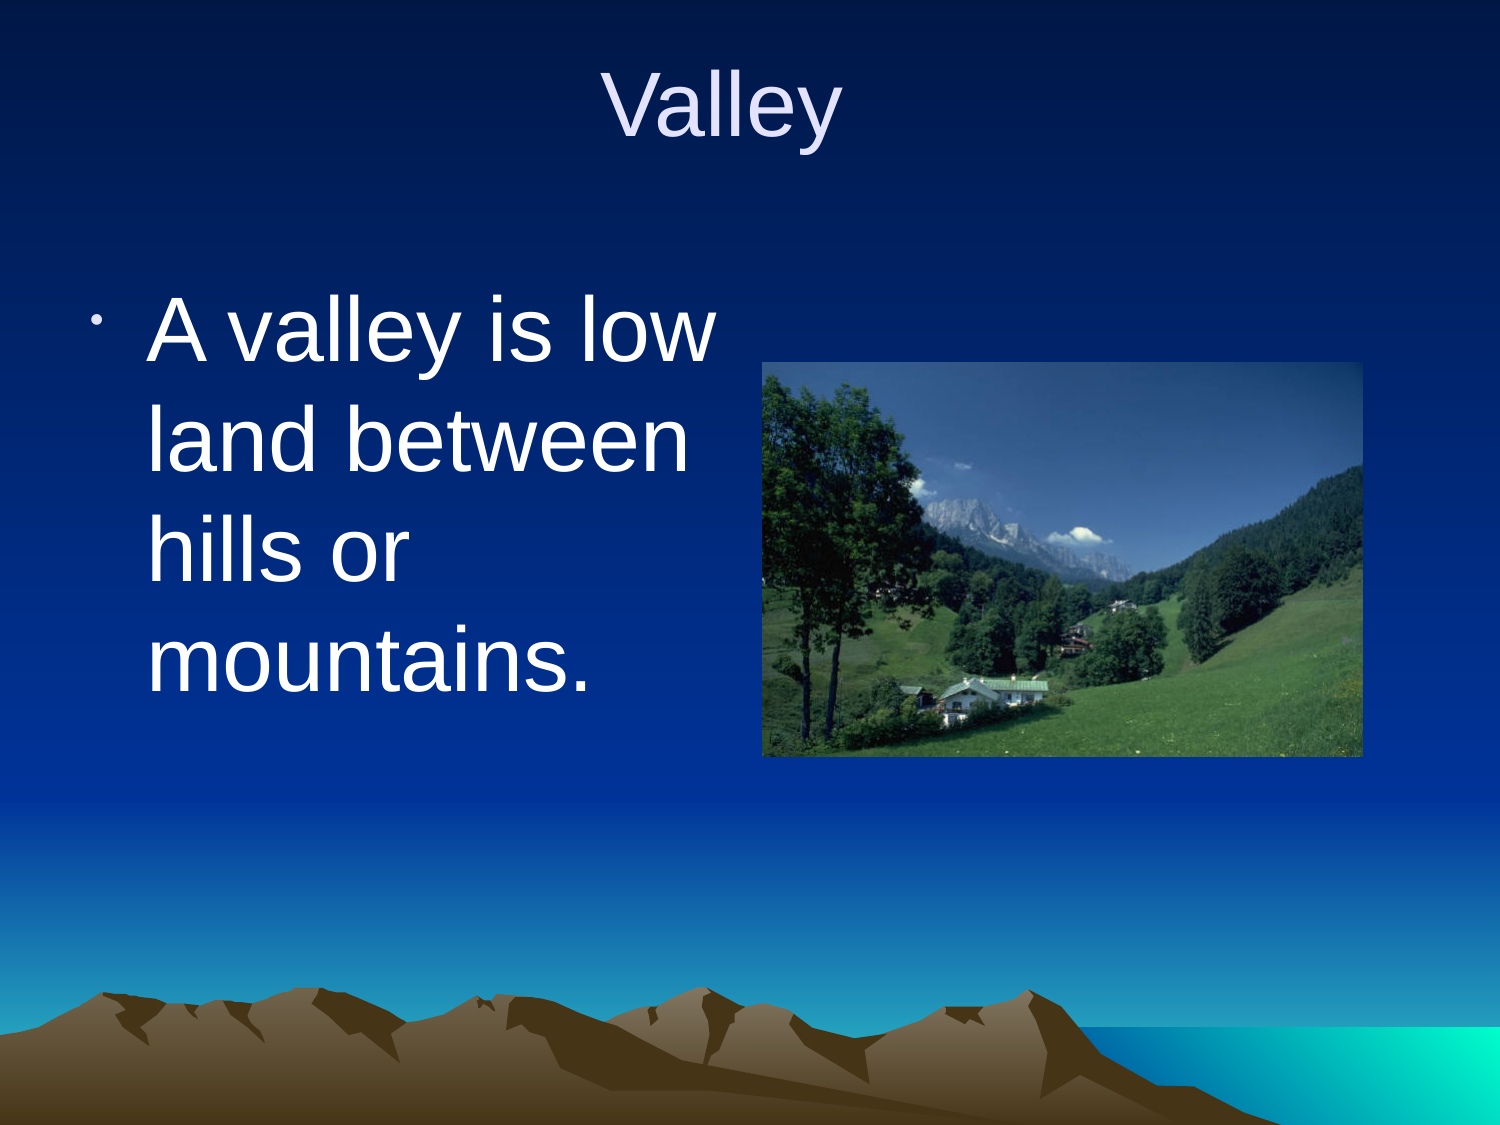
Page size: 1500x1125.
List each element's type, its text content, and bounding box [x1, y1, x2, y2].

list A valley is low land between hills or mountains. [75, 262, 738, 863]
title Valley [75, 37, 1425, 225]
picture [762, 362, 1363, 757]
